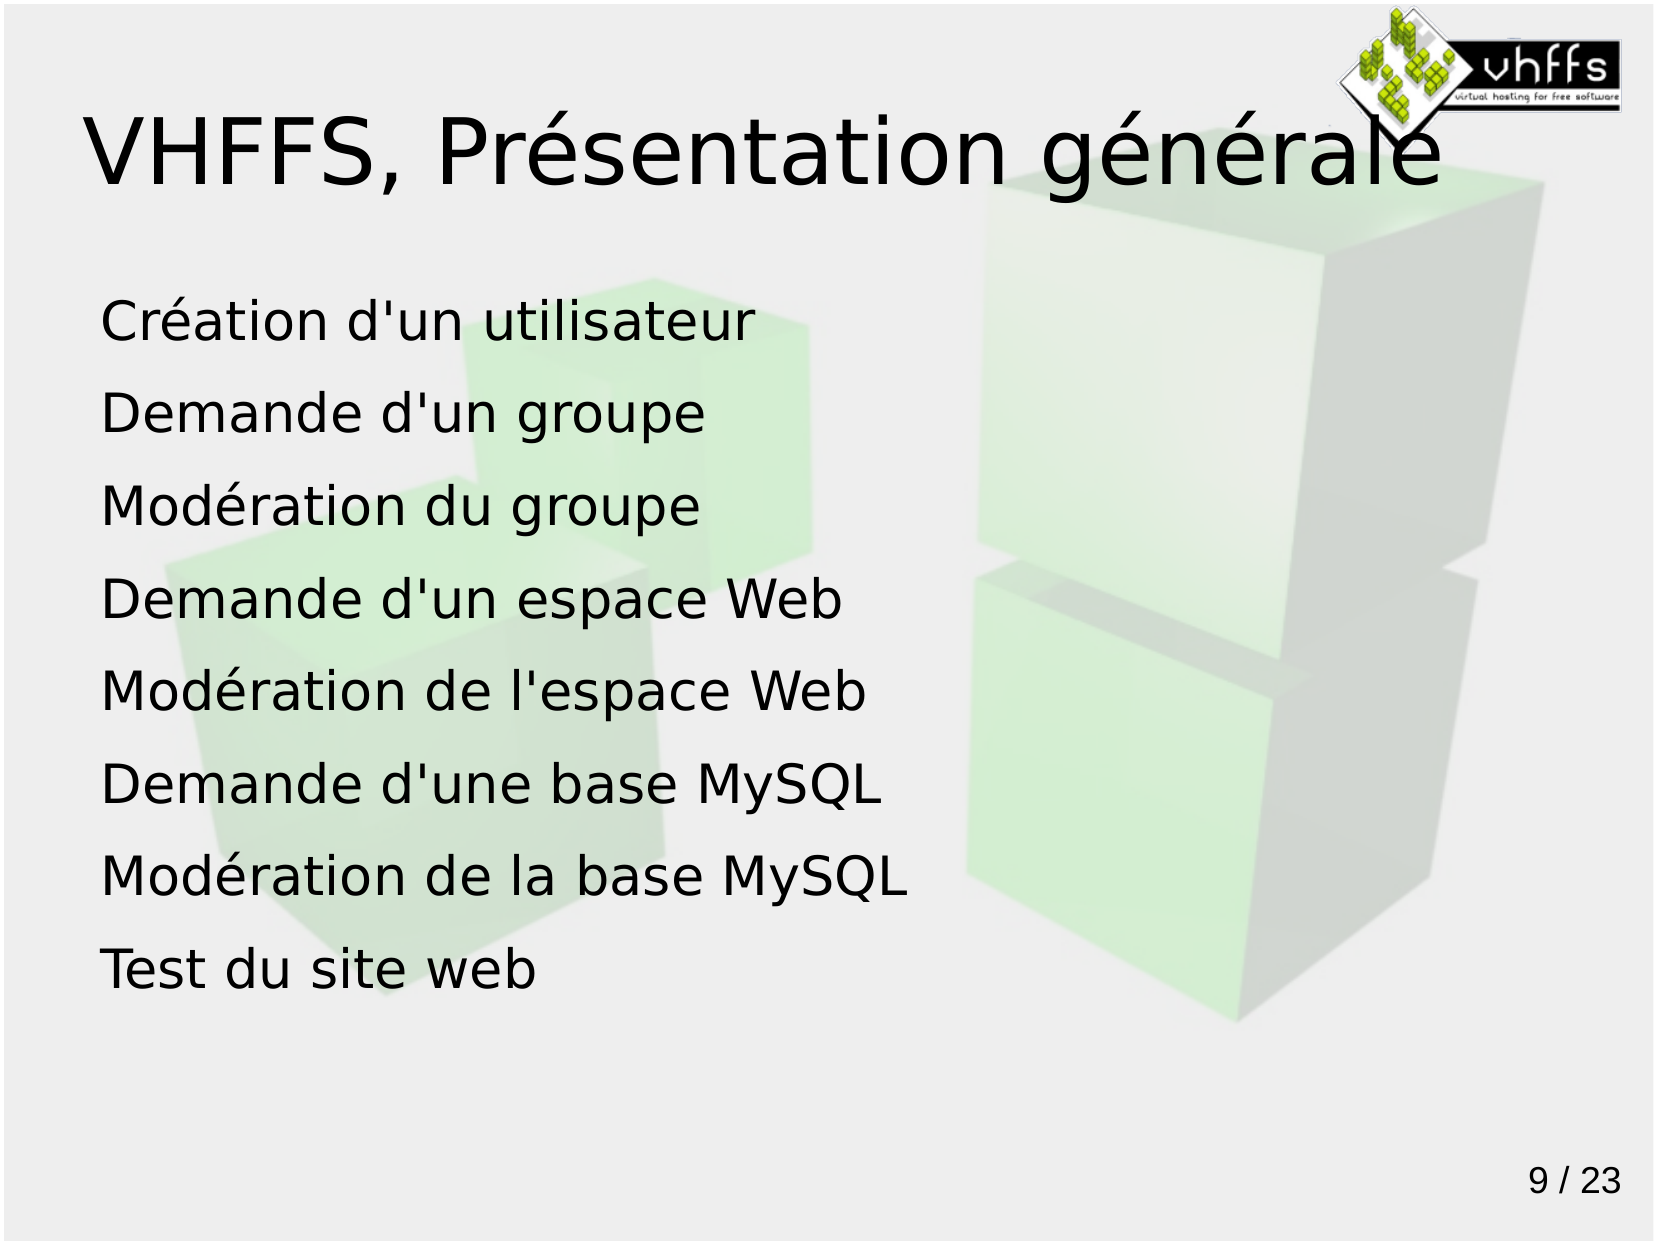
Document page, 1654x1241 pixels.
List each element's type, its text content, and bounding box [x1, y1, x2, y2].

title VHFFS, Présentation générale [82, 49, 1571, 257]
picture [4, 0, 1654, 1241]
list Création d'un utilisateur Demande d'un groupe Modération du groupe Demande d'un espace Web Modération de l'espace Web Demande d'une base MySQL Modération de la base MySQL Test du site web [82, 290, 1571, 1094]
text_box <numéro> / 23 [1314, 1151, 1637, 1225]
